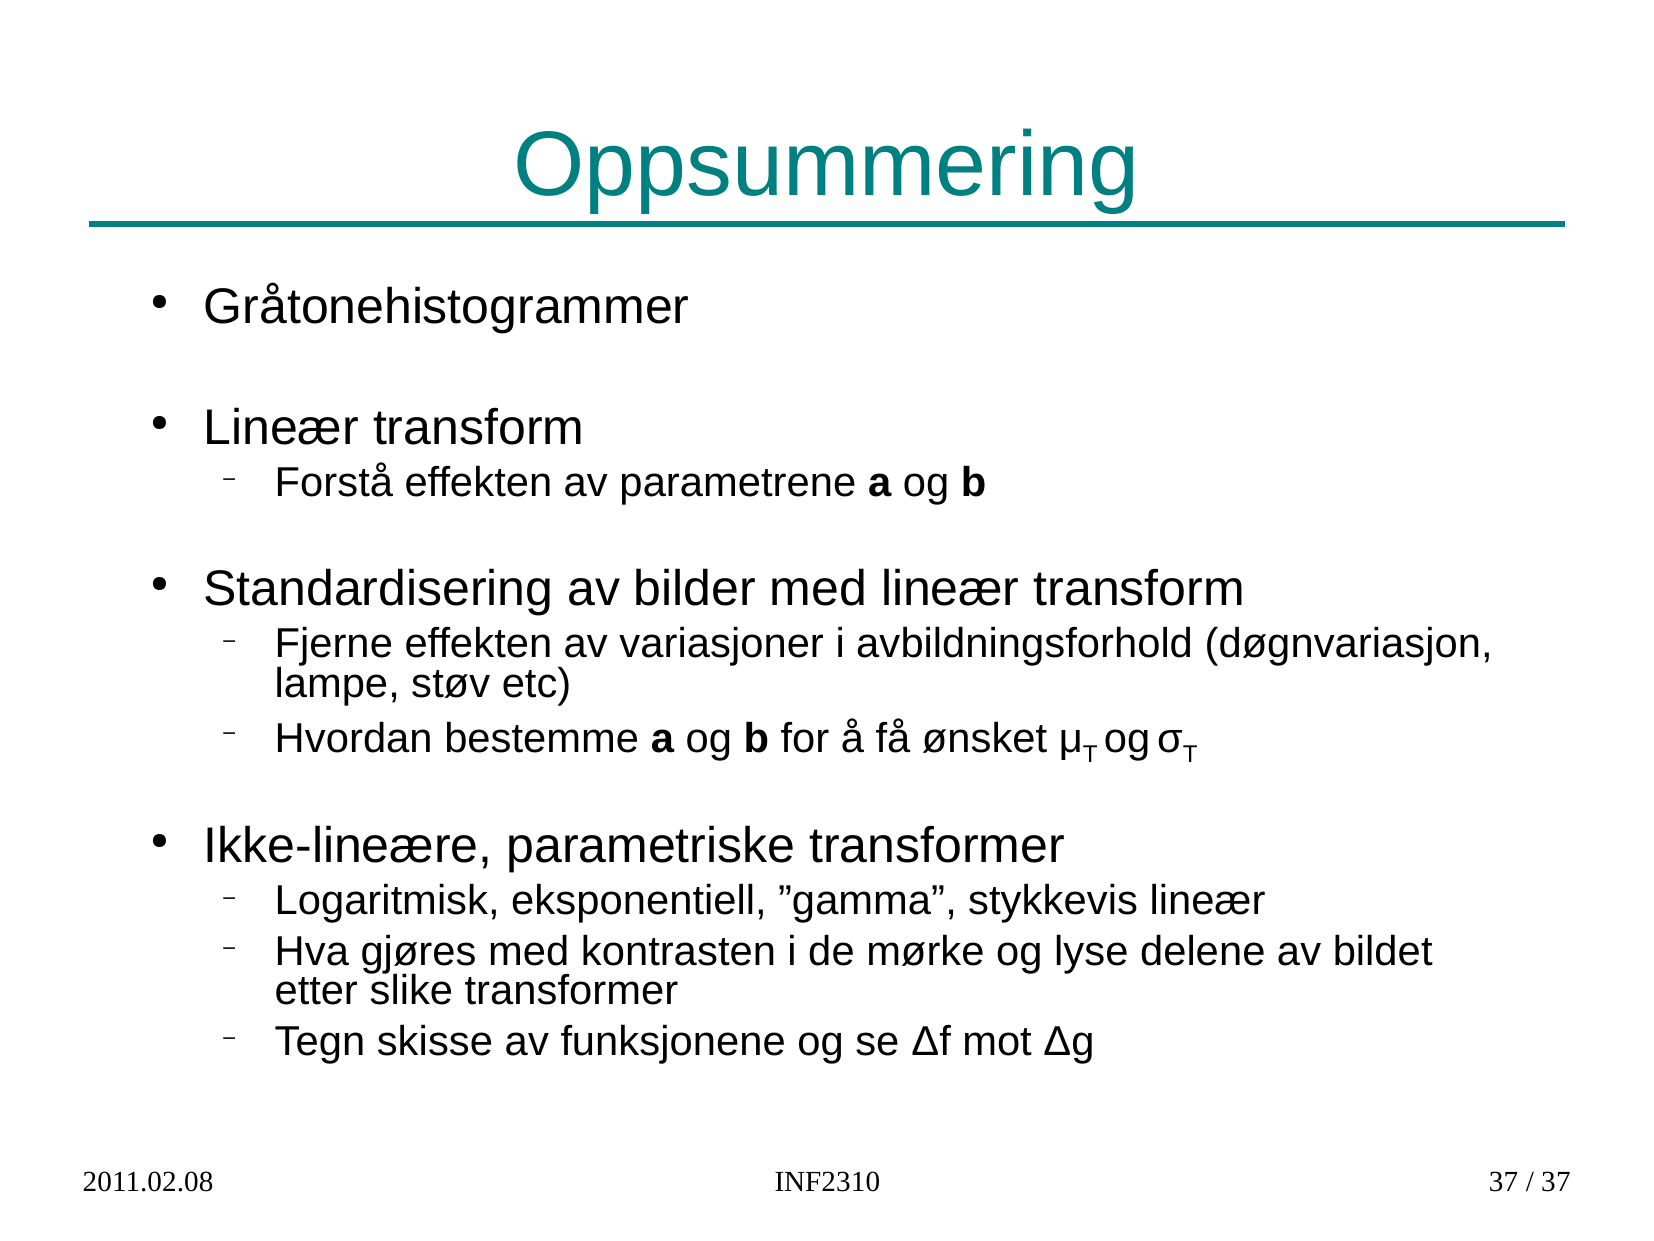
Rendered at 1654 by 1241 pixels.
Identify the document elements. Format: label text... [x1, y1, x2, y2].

title Oppsummering [123, 68, 1530, 249]
list Gråtonehistogrammer Lineær transform Forstå effekten av parametrene a og b Standardisering av bilder med lineær transform Fjerne effekten av variasjoner i avbildningsforhold (døgnvariasjon, lampe, støv etc) Hvordan bestemme a og b for å få ønsket μT og σT Ikke-lineære, parametriske transformer Logaritmisk, eksponentiell, ”gamma”, stykkevis lineær Hva gjøres med kontrasten i de mørke og lyse delene av bildet etter slike transformer Tegn skisse av funksjonene og se Δf mot Δg [118, 277, 1524, 1122]
